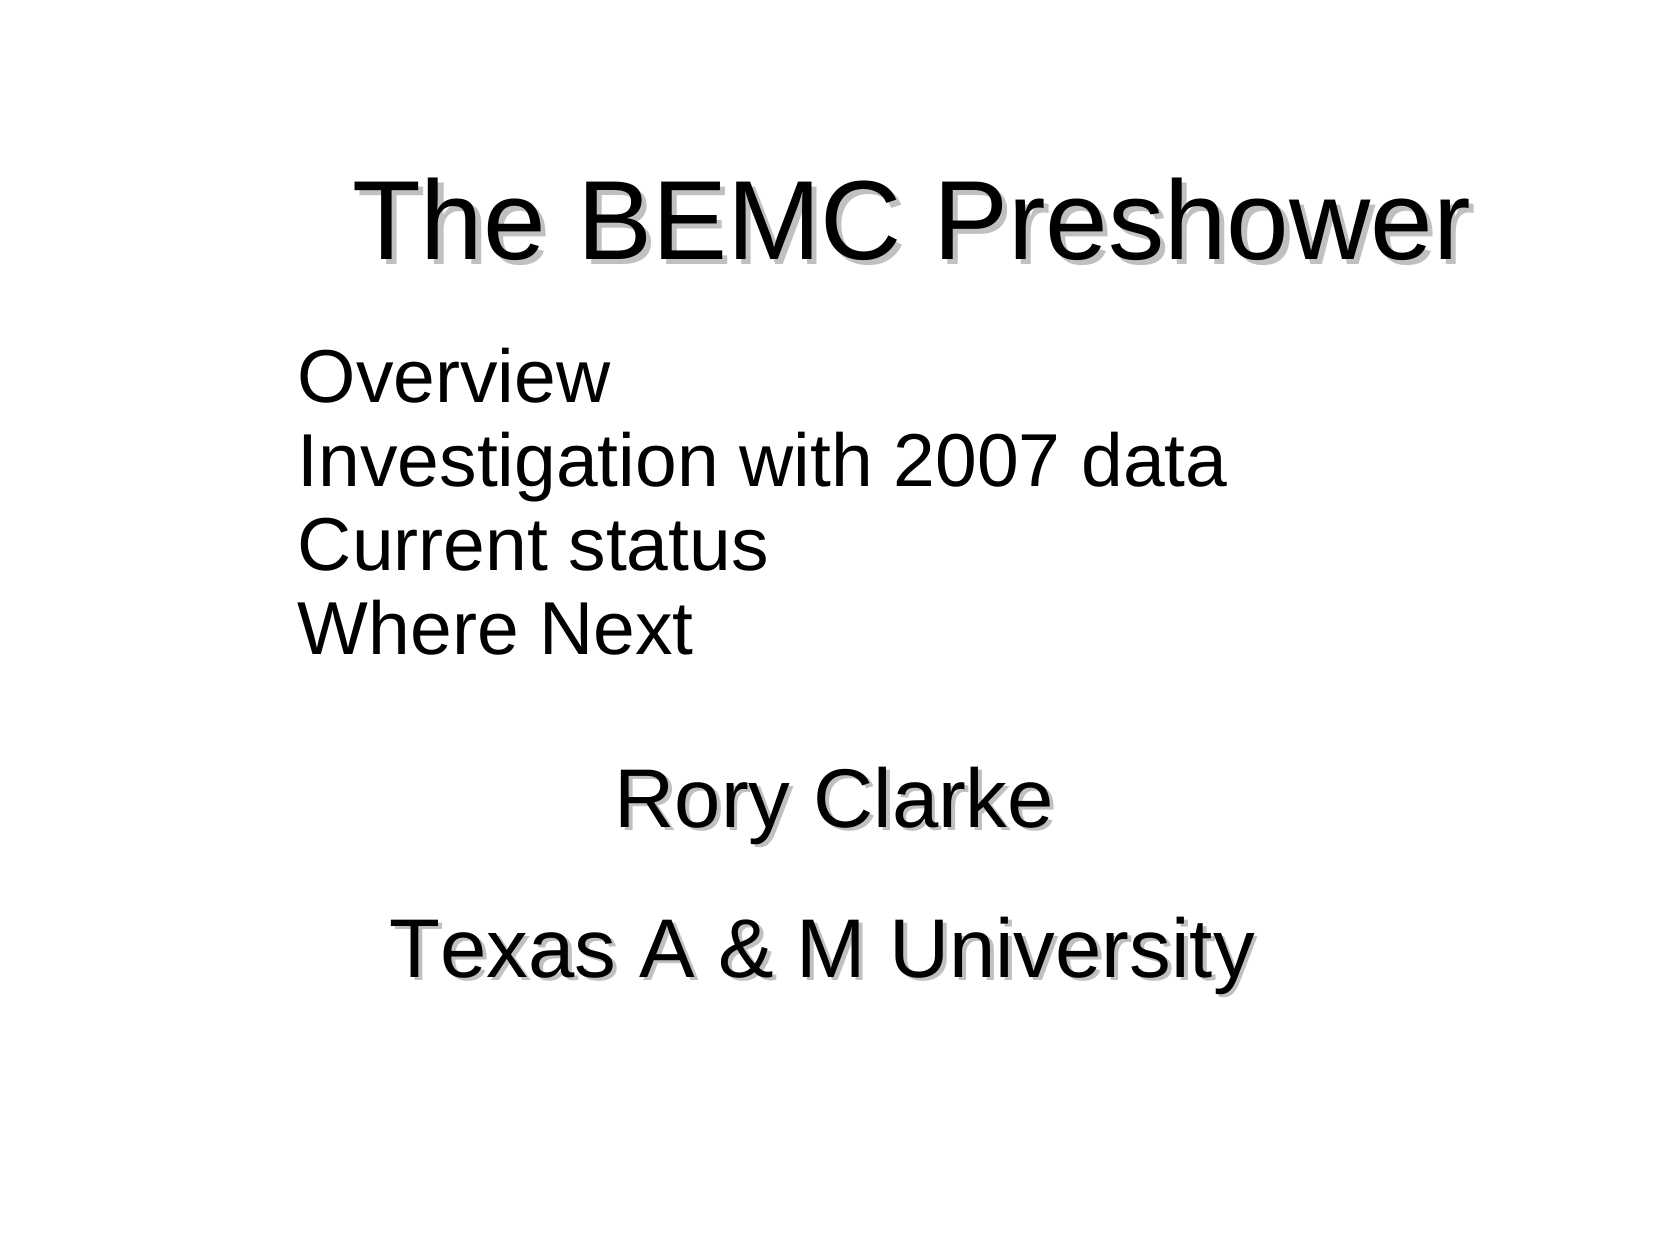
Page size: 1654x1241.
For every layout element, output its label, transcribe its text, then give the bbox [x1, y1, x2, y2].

text_box Overview Investigation with 2007 data Current status Where Next [262, 327, 1270, 714]
text_box The BEMC Preshower [337, 150, 1486, 305]
text_box Rory Clarke [600, 744, 1070, 863]
text_box Texas A & M University [375, 894, 1271, 1013]
